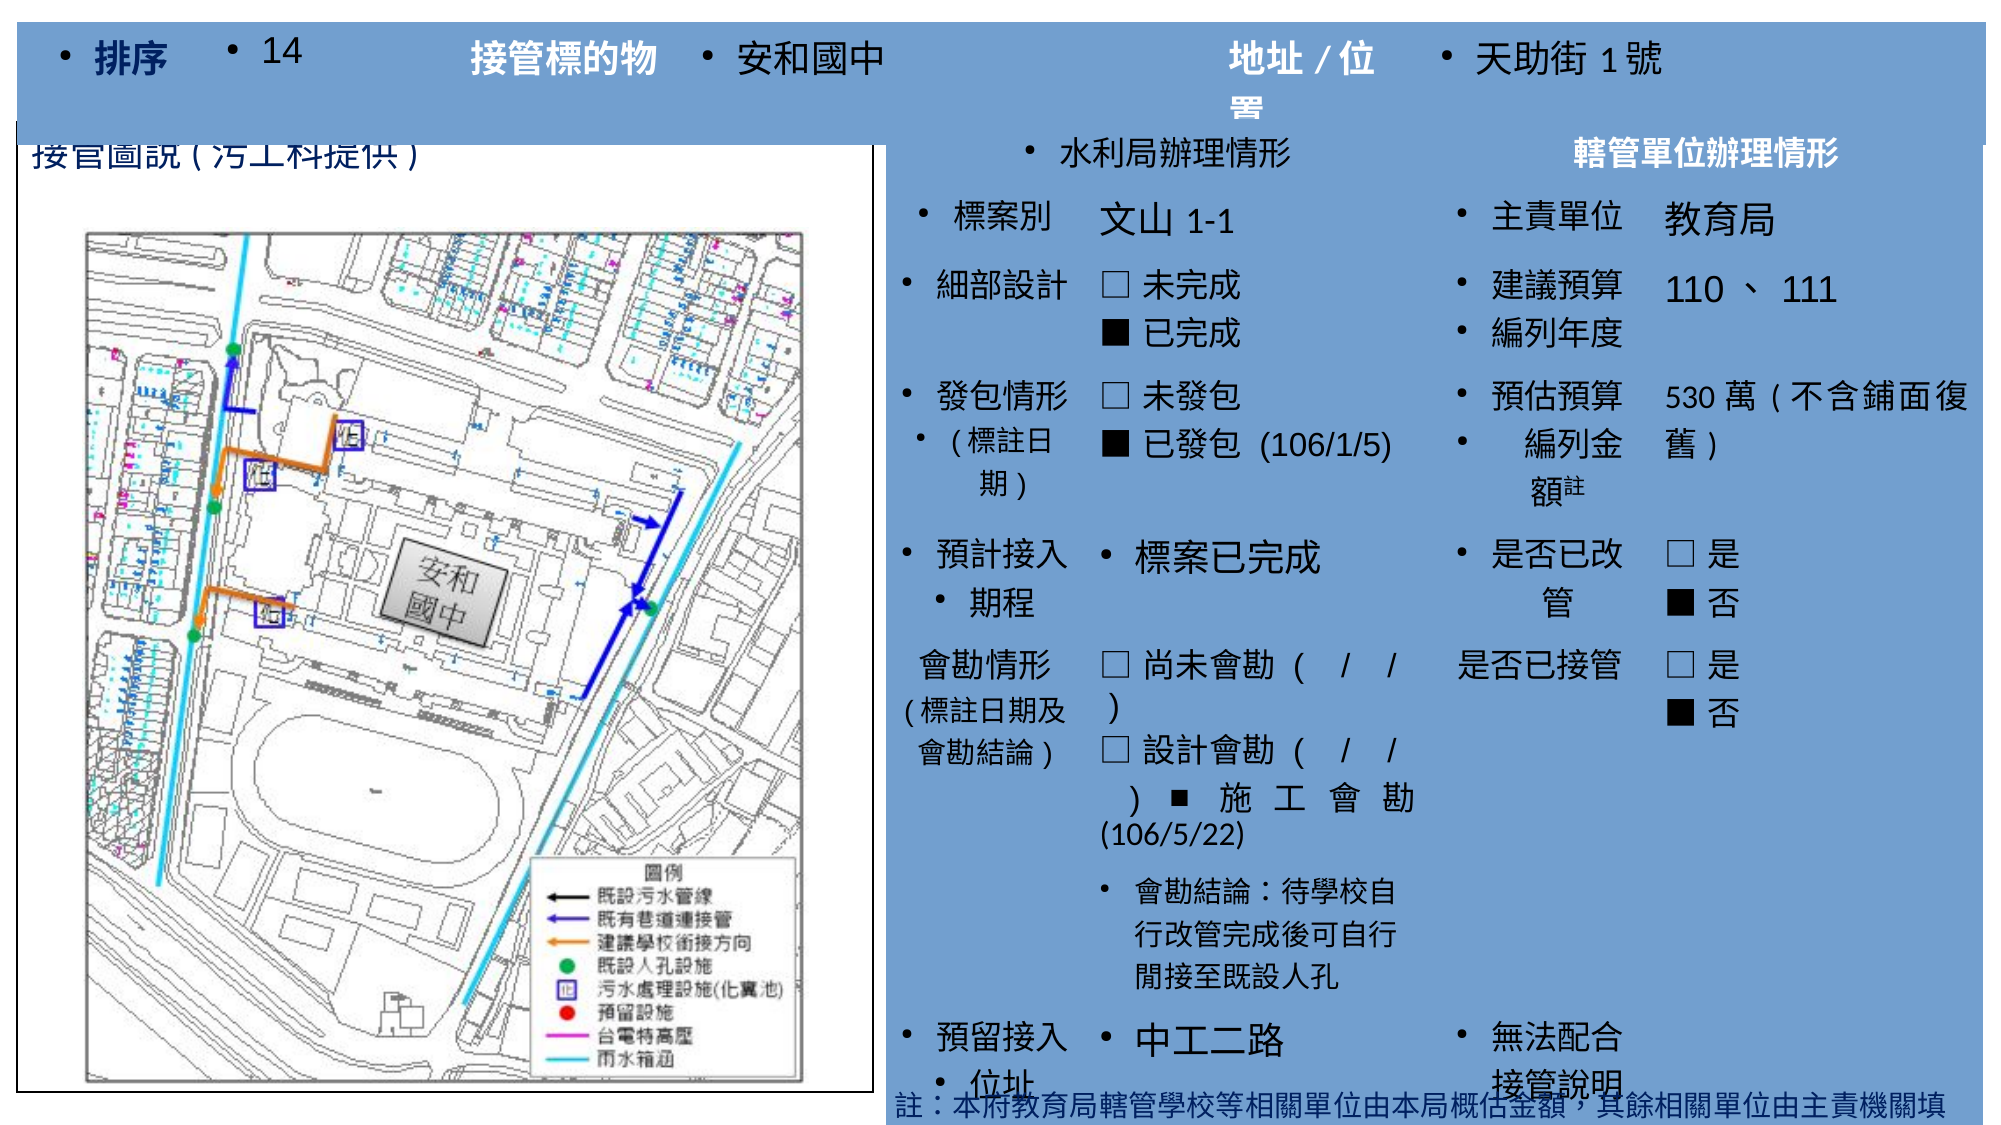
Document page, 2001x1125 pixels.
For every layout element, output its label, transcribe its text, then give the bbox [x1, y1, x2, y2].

table_cell 是否已改管 [1430, 521, 1650, 632]
table_cell 文山1-1 [1085, 182, 1430, 251]
table_cell □未發包 ■已發包 (106/1/5) [1085, 362, 1430, 521]
table_cell □未完成 ■已完成 [1085, 251, 1430, 362]
table_header 地址/位置 [1214, 22, 1426, 119]
table_header 轄管單位辦理情形 [1430, 119, 1983, 182]
table_cell 預估預算 編列金額註 [1430, 362, 1650, 521]
table_cell 主責單位 [1430, 182, 1650, 251]
table_cell 110、111 [1650, 251, 1983, 362]
table_cell 發包情形 (標註日期) [886, 362, 1085, 521]
table_cell 教育局 [1650, 182, 1983, 251]
table_cell 標案已完成 [1085, 521, 1430, 632]
table_header 水利局辦理情形 [886, 119, 1430, 182]
table_cell □是 ■否 [1650, 521, 1983, 632]
table_header 排序 [17, 22, 211, 145]
picture [82, 227, 809, 1087]
table_cell 細部設計 [886, 251, 1085, 362]
table_cell 無法配合接管說明 [1430, 1004, 1650, 1080]
table_cell 建議預算 編列年度 [1430, 251, 1650, 362]
text_box 接管圖說(污工科提供) [17, 145, 873, 1092]
table_header 安和國中 [686, 22, 1214, 145]
table_cell 會勘情形 (標註日期及會勘結論) [886, 632, 1085, 1004]
table_header 14 [211, 22, 442, 145]
table_cell 無法配合接管說明 [1430, 1120, 1650, 1125]
table_cell [1650, 1004, 1983, 1080]
table_cell □尚未會勘 ( / / ) □設計會勘 ( / / ) ■施工會勘 (106/5/22) [1085, 632, 1430, 861]
table_cell 會勘結論：待學校自行改管完成後可自行閒接至既設人孔 [1085, 861, 1430, 1004]
table_cell 530萬(不含鋪面復舊) [1650, 362, 1983, 521]
table_cell □是 ■否 [1650, 632, 1983, 1004]
table_header 天助街1號 [1426, 22, 1986, 145]
table_cell 是否已接管 [1430, 632, 1650, 1004]
table_cell 中工二路 [1085, 1004, 1430, 1080]
table_cell 位公告地區 [886, 1120, 1085, 1125]
text_box 註：本府教育局轄管學校等相關單位由本局概估金額，其餘相關單位由主責機關填寫 [879, 1080, 1991, 1120]
table_cell 預計接入 期程 [886, 521, 1085, 632]
table_cell □是 ■否 □預定公告( / / ) [1085, 1120, 1430, 1125]
table_header 接管標的物 [442, 22, 686, 145]
text_box 接管圖說(污工科提供) [112, 145, 138, 165]
table_cell 預留接入 位址 [886, 1004, 1085, 1080]
table_cell 標案別 [886, 182, 1085, 251]
table_cell [1650, 1120, 1983, 1125]
